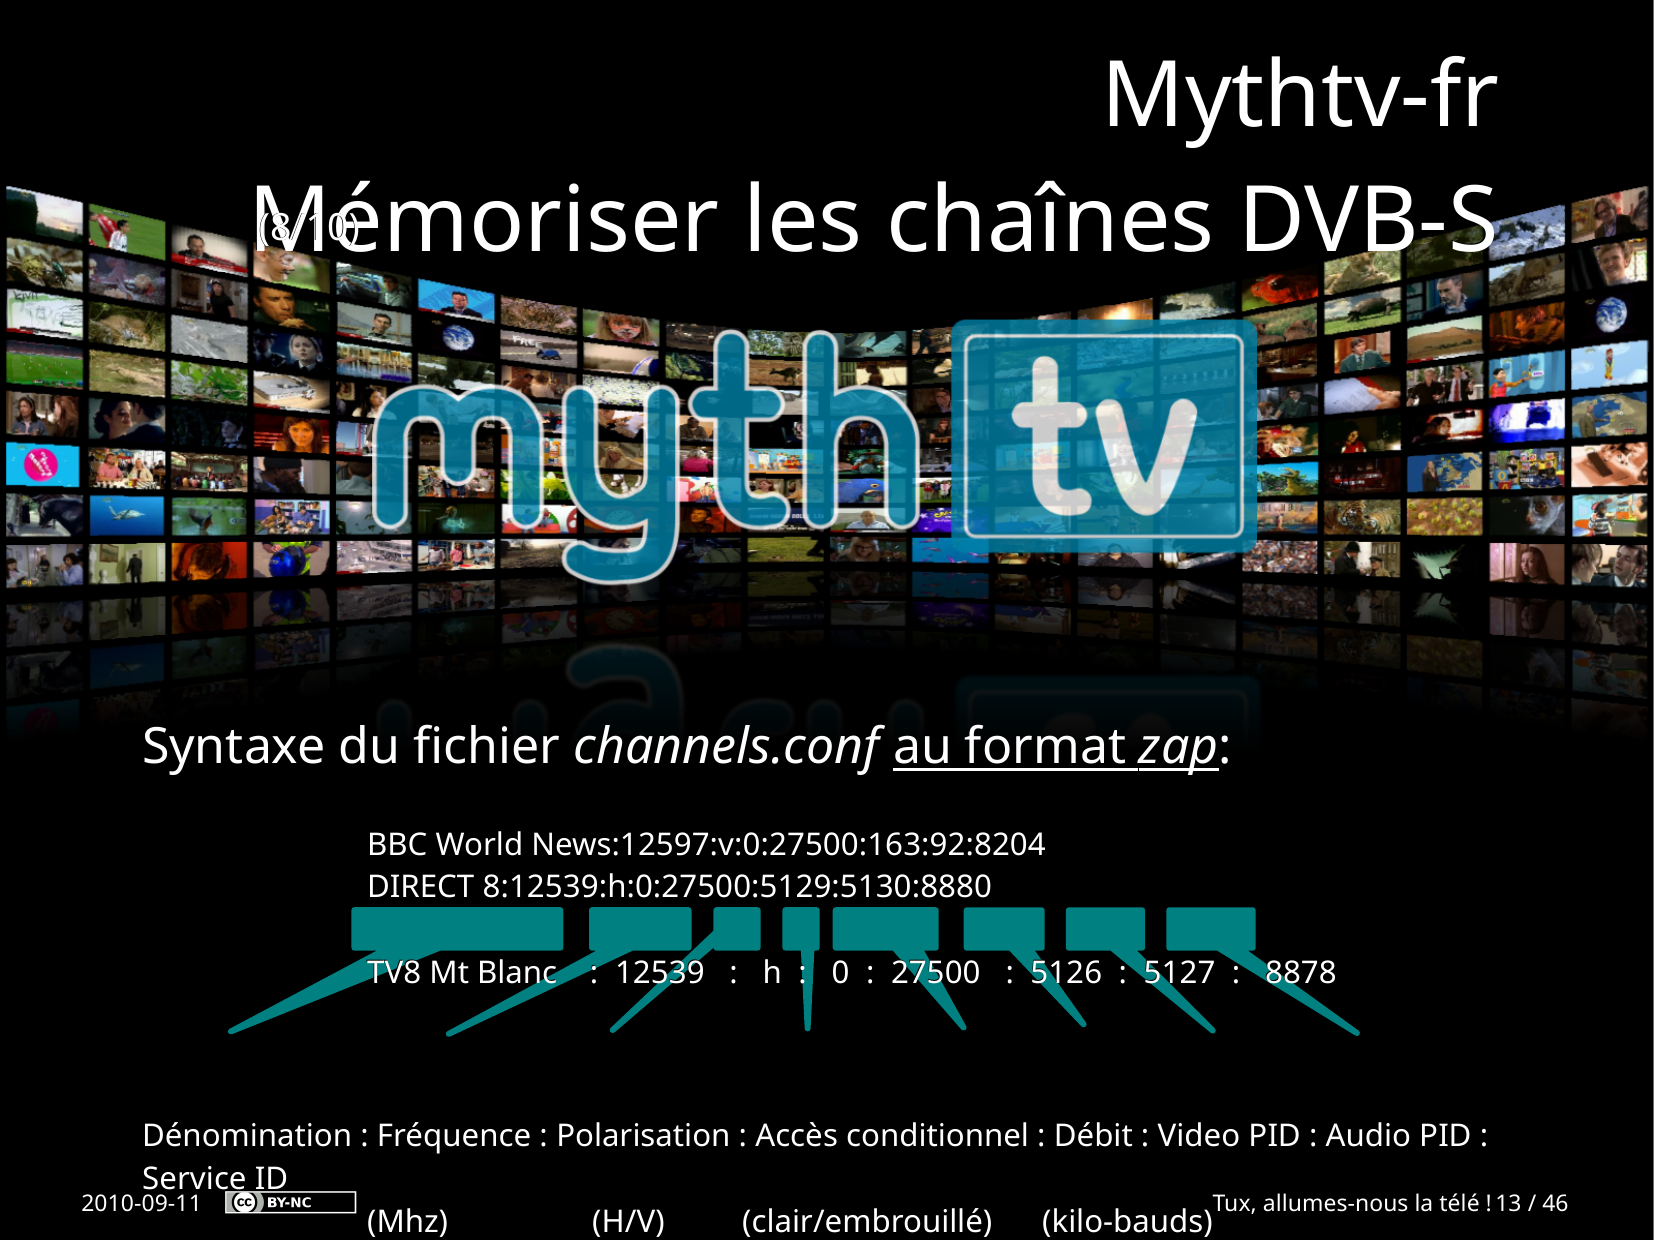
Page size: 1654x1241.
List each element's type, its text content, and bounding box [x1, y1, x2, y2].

picture [0, 0, 1654, 1240]
title Mythtv-fr Mémoriser les chaînes DVB-S [82, 47, 1501, 259]
list Syntaxe du fichier channels.conf au format zap: BBC World News:12597:v:0:27500:163:92:8204 DIRECT 8:12539:h:0:27500:5129:5130:8880 TV8 Mt Blanc : 12539 : h : 0 : 27500 : 5126 : 5127 : 8878 Dénomination : Fréquence : Polarisation : Accès conditionnel : Débit : Video PID : Audio PID : Service ID (Mhz) (H/V) (clair/embrouillé) (kilo-bauds) [142, 710, 1505, 1174]
text_box (8/10) [244, 193, 395, 252]
